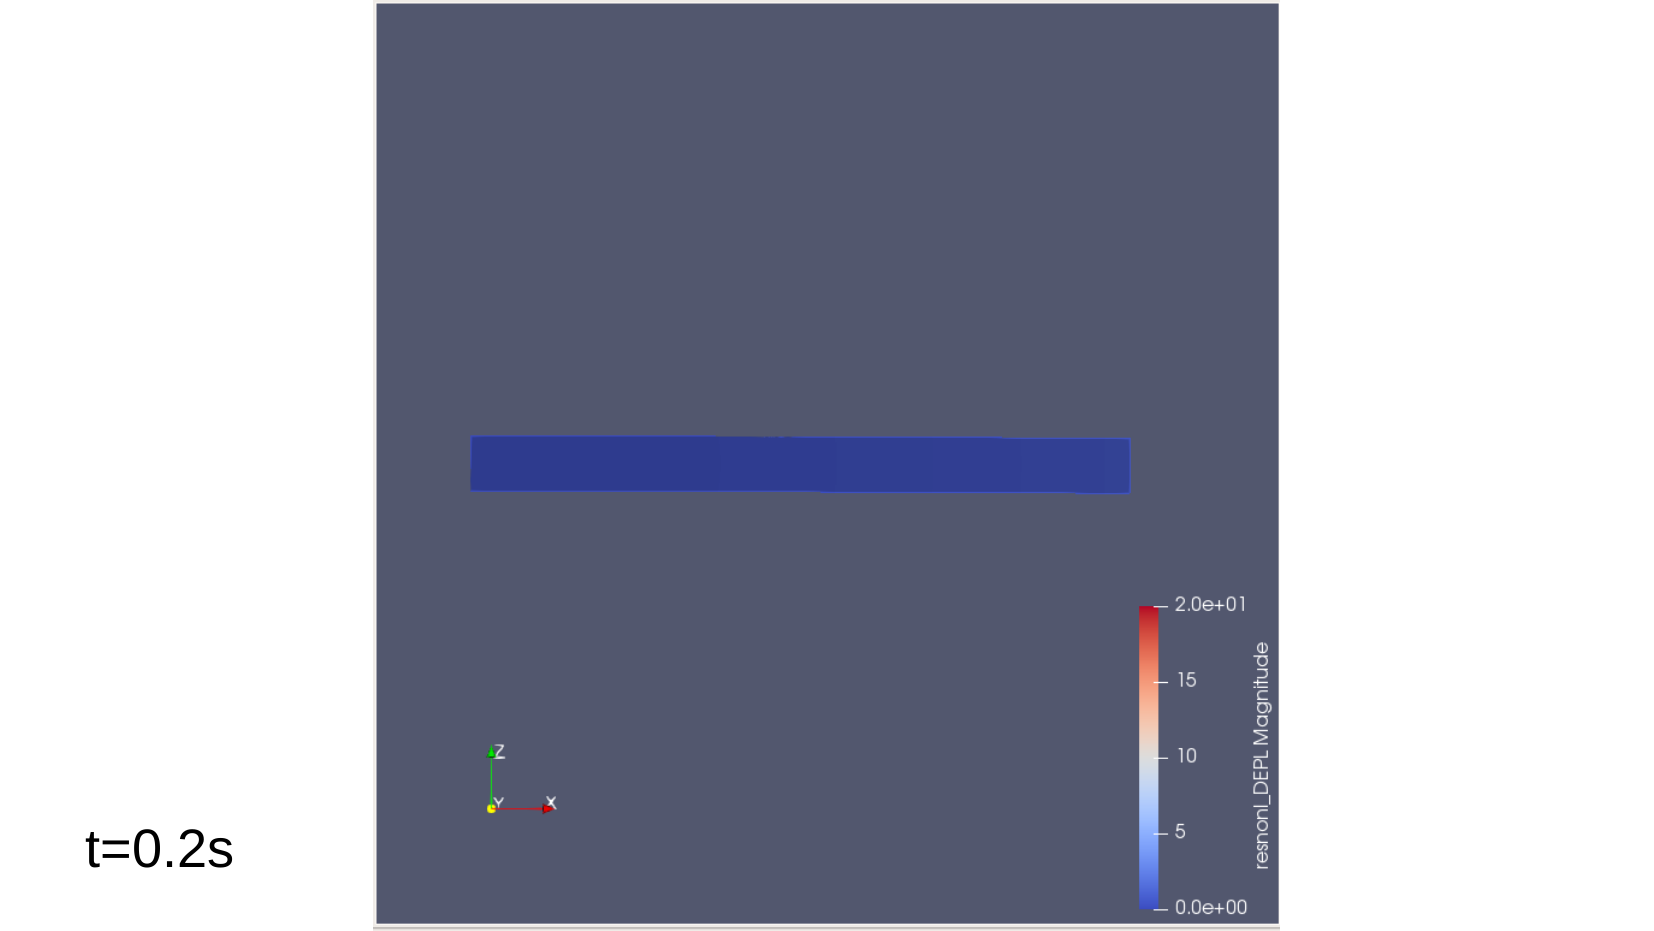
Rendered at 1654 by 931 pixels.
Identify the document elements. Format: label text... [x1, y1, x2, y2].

text_box t=0.2s [70, 810, 355, 910]
picture [373, 0, 1280, 931]
